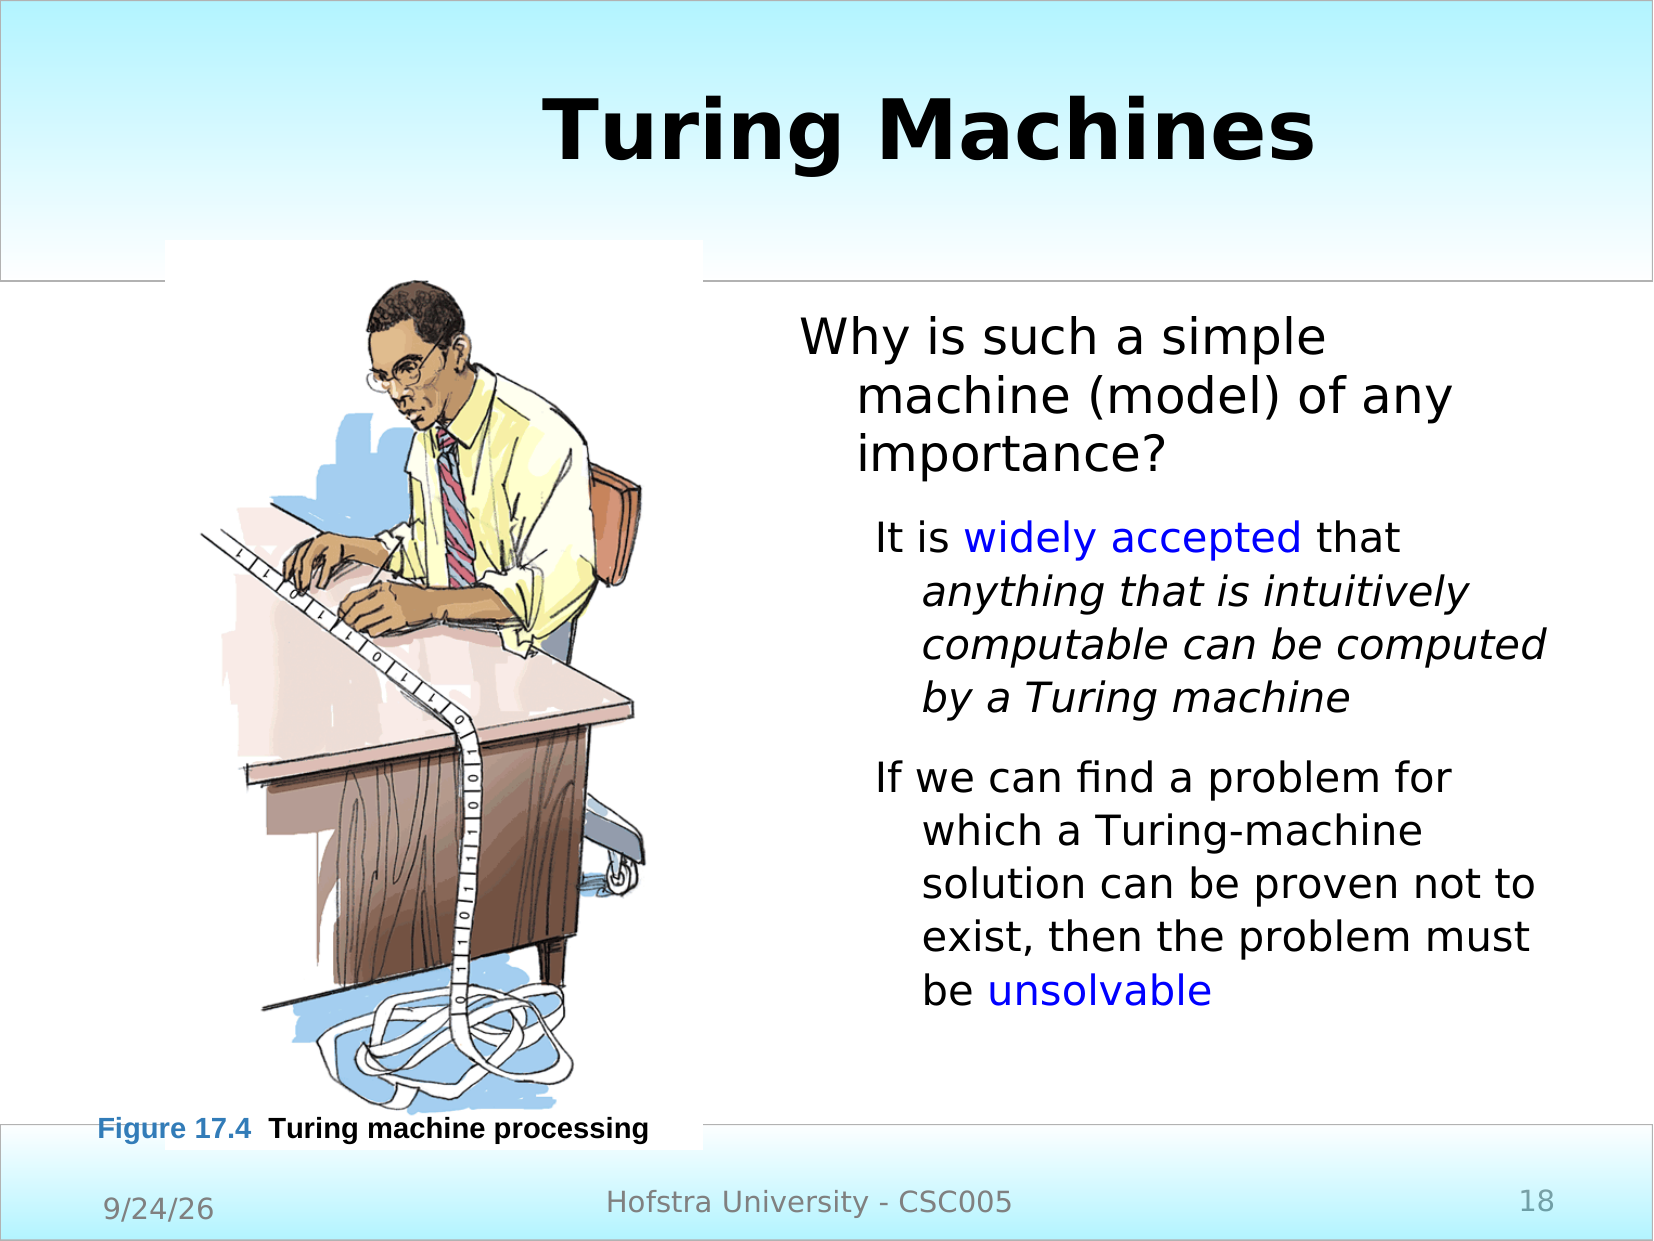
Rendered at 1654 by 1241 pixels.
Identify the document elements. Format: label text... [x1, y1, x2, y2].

title Turing Machines [247, 27, 1612, 235]
picture [165, 240, 703, 1104]
list Why is such a simple machine (model) of any importance? It is widely accepted that anything that is intuitively computable can be computed by a Turing machine If we can find a problem for which a Turing-machine solution can be proven not to exist, then the problem must be unsolvable [785, 300, 1571, 1241]
text_box Figure 17.4 Turing machine processing [82, 1104, 937, 1153]
